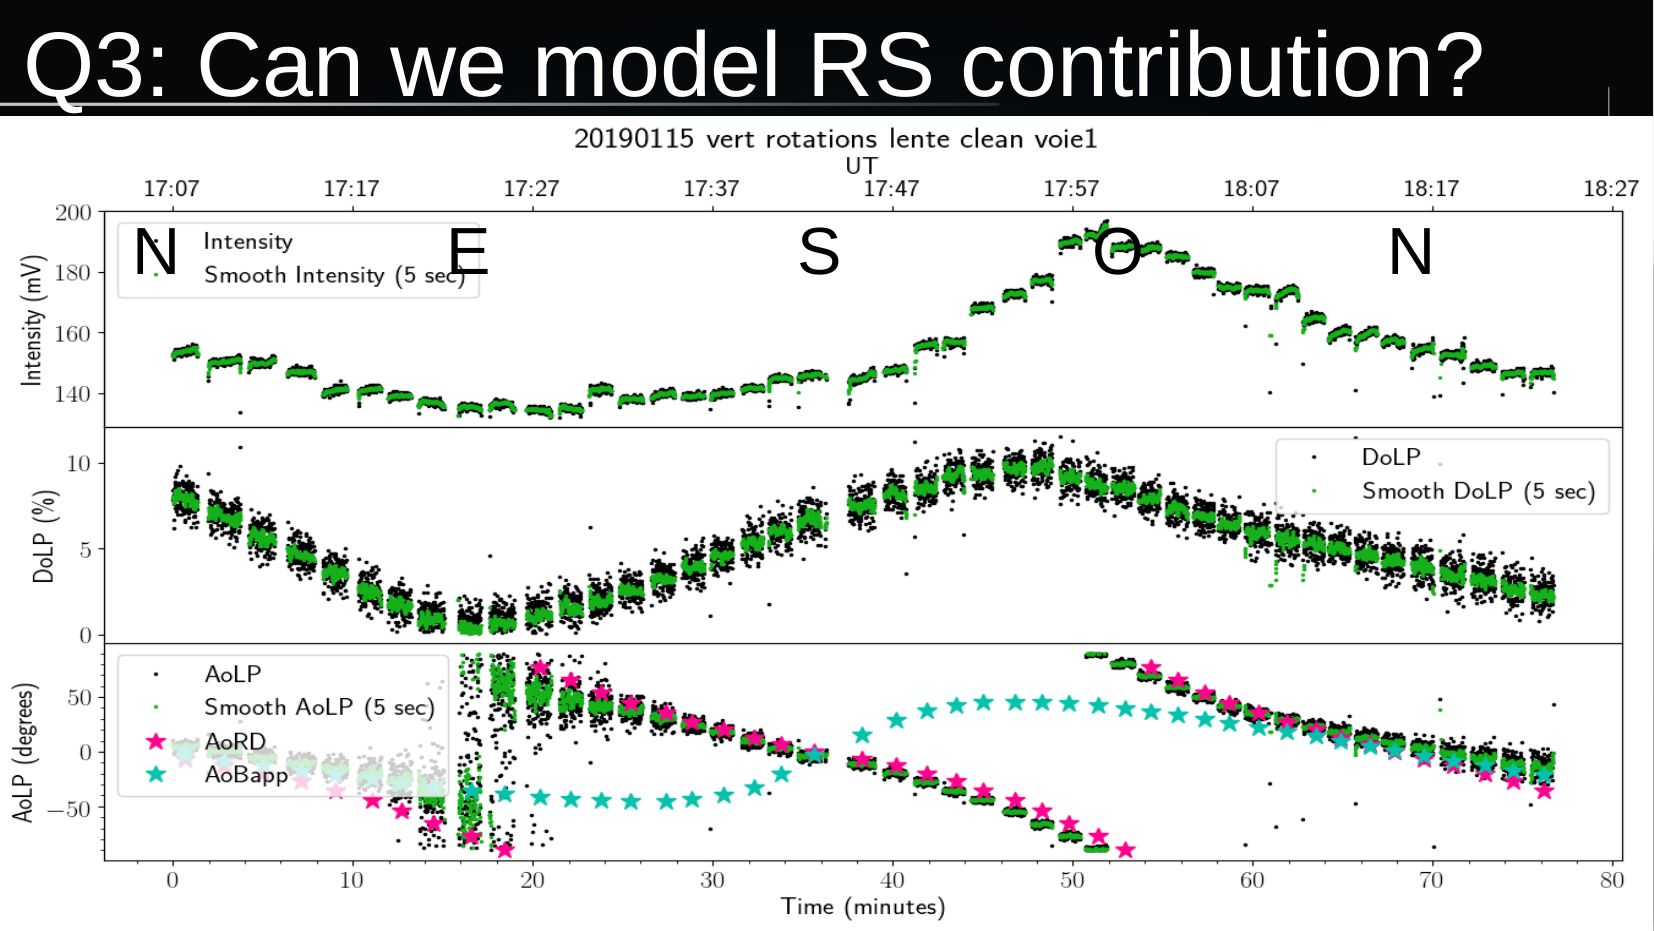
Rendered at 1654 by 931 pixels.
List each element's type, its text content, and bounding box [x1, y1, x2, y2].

title Q3: Can we model RS contribution? [23, 11, 1589, 116]
picture [0, 0, 1654, 931]
text_box N E S O N [118, 206, 1595, 297]
